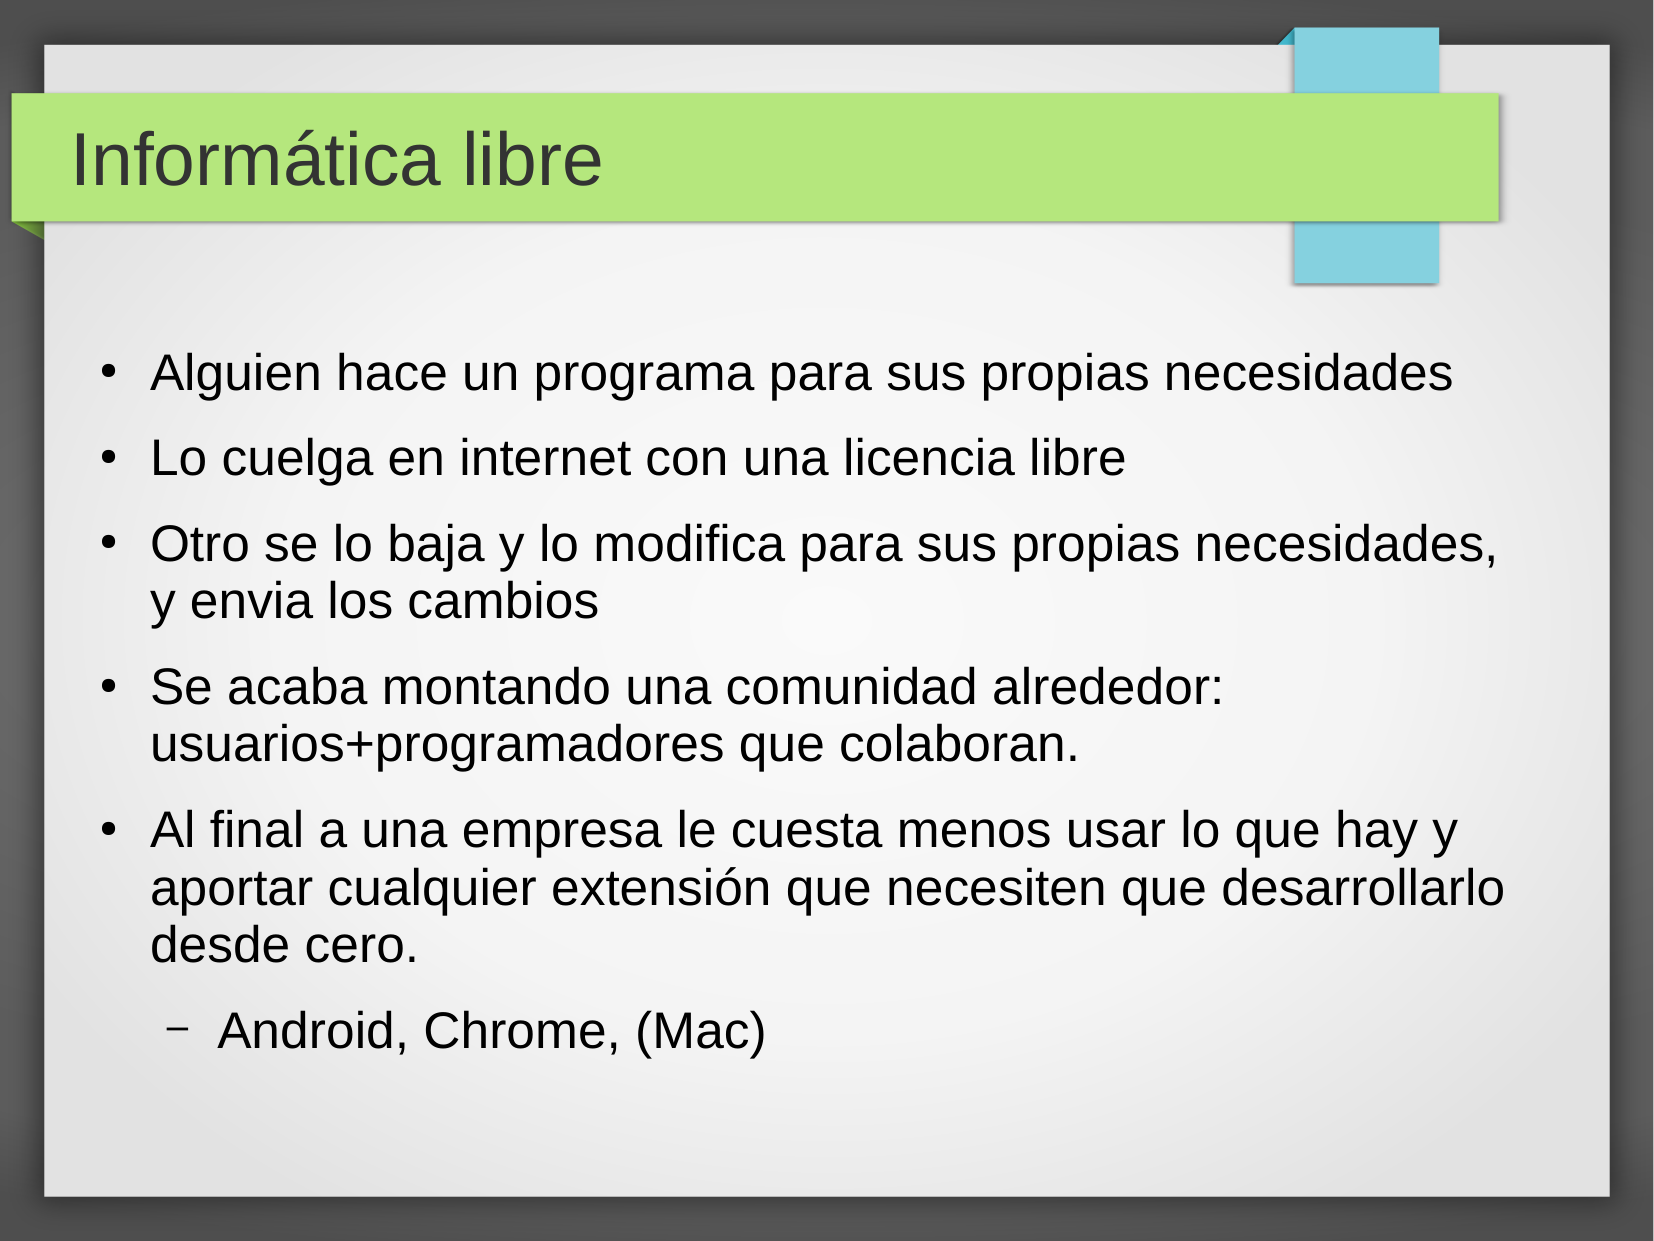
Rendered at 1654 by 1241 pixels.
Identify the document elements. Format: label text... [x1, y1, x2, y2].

title Informática libre [70, 106, 1229, 213]
picture [0, 0, 1654, 1241]
list Alguien hace un programa para sus propias necesidades Lo cuelga en internet con una licencia libre Otro se lo baja y lo modifica para sus propias necesidades, y envia los cambios Se acaba montando una comunidad alrededor: usuarios+programadores que colaboran. Al final a una empresa le cuesta menos usar lo que hay y aportar cualquier extensión que necesiten que desarrollarlo desde cero. Android, Chrome, (Mac) [82, 343, 1538, 1063]
